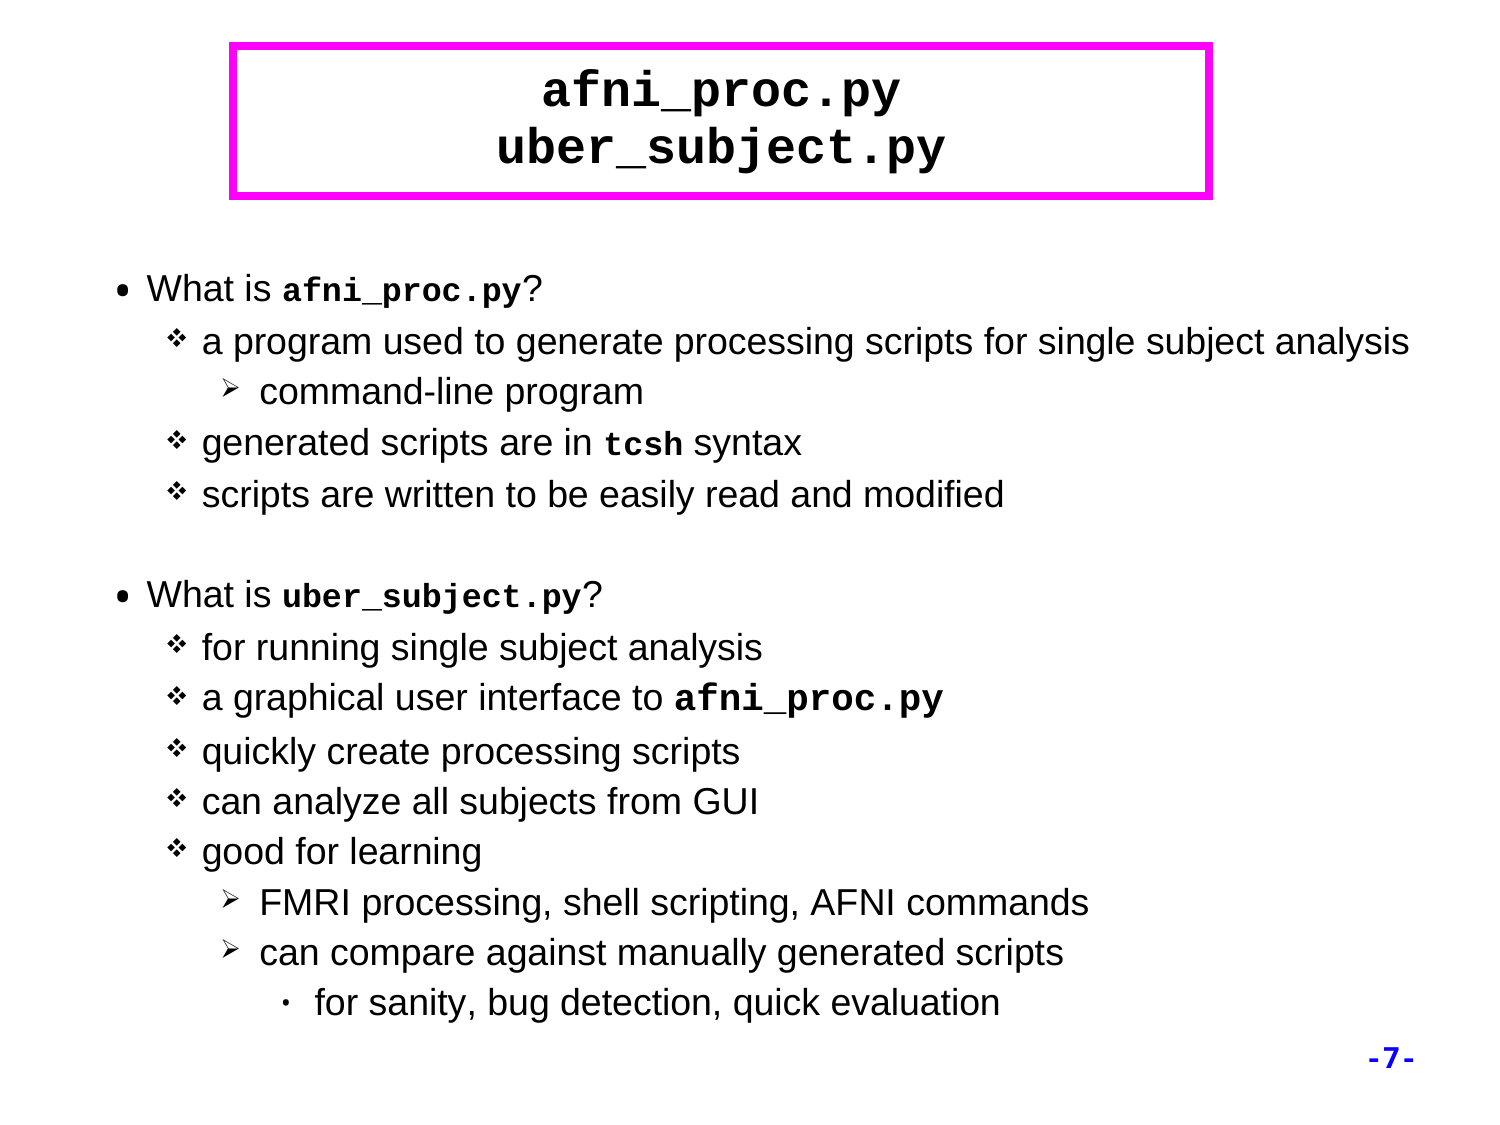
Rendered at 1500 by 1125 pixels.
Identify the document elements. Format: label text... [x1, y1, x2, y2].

list What is afni_proc.py? a program used to generate processing scripts for single subject analysis command-line program generated scripts are in tcsh syntax scripts are written to be easily read and modified What is uber_subject.py? for running single subject analysis a graphical user interface to afni_proc.py quickly create processing scripts can analyze all subjects from GUI good for learning FMRI processing, shell scripting, AFNI commands can compare against manually generated scripts for sanity, bug detection, quick evaluation [93, 255, 1466, 1035]
title [232, 45, 1209, 196]
